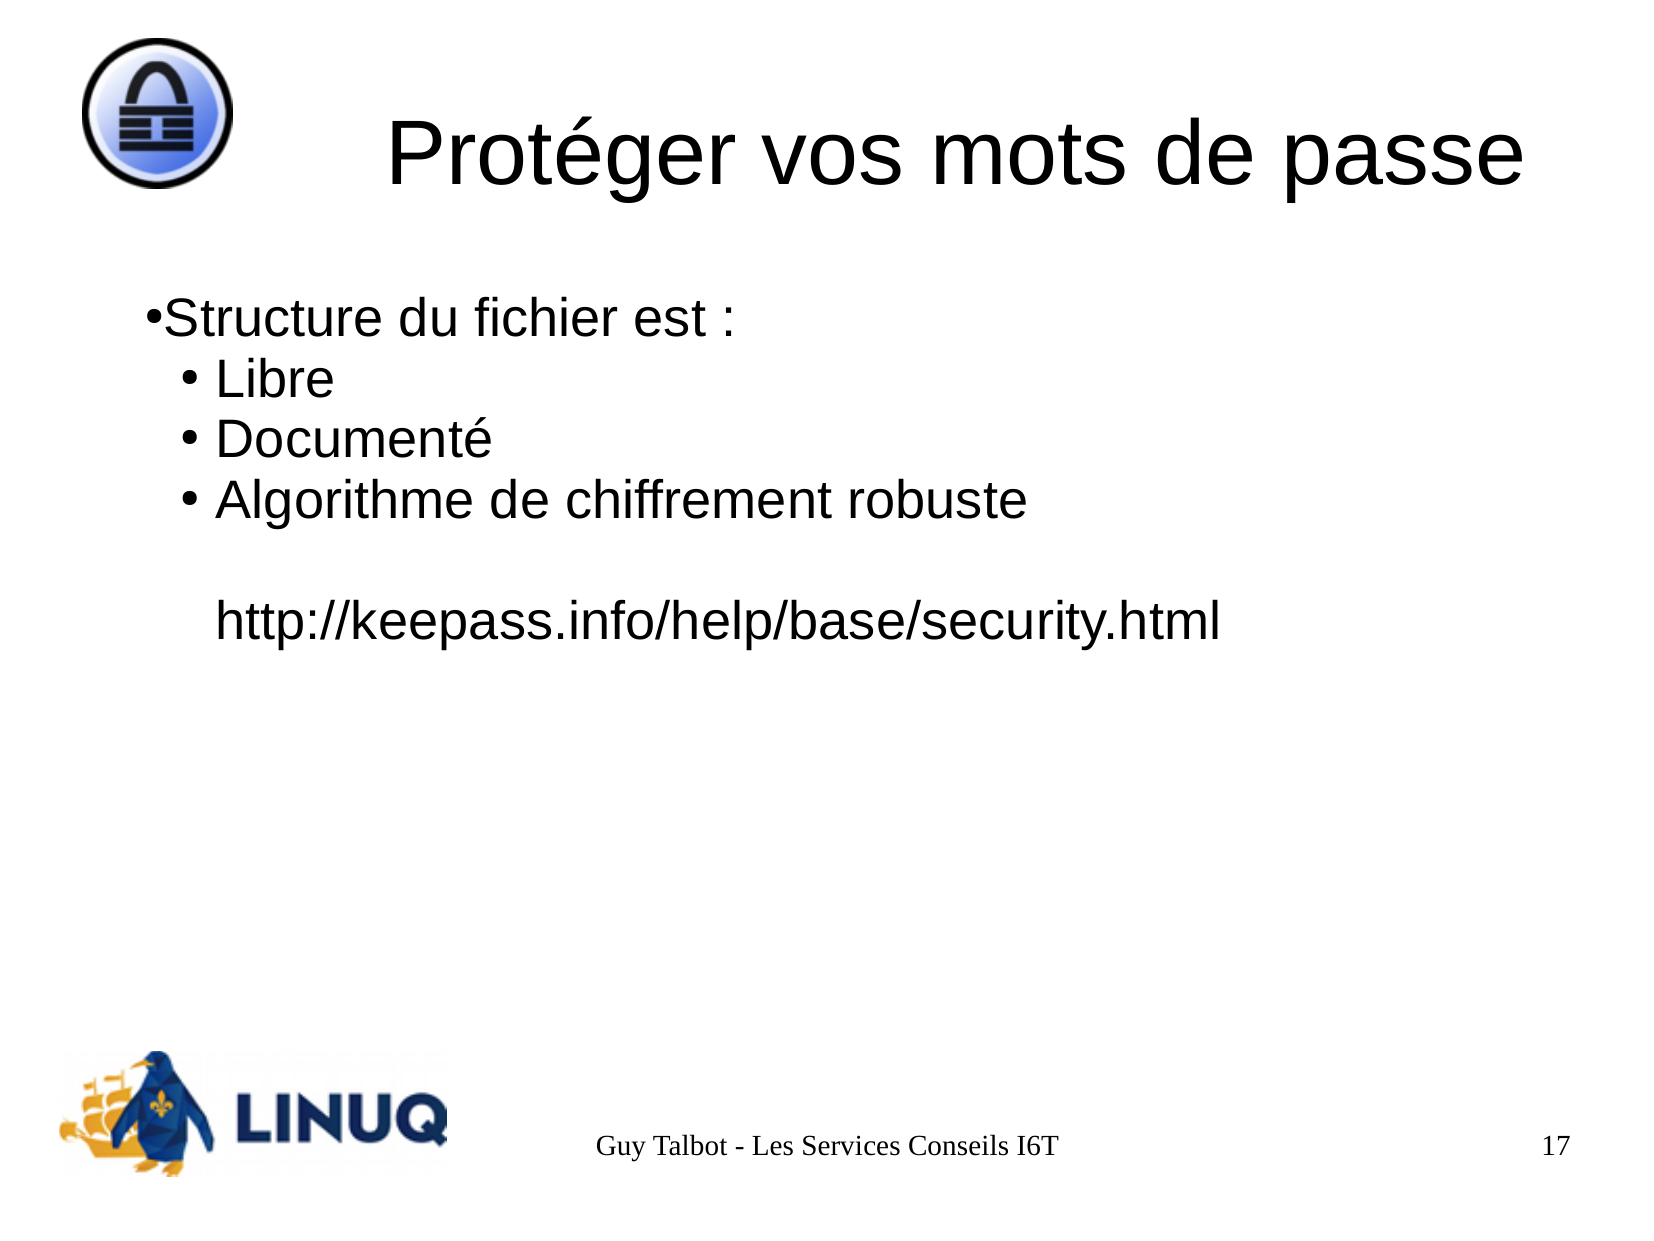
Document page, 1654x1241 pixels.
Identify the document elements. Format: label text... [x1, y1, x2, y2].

picture [82, 38, 233, 189]
picture [59, 1051, 447, 1177]
title Protéger vos mots de passe [342, 49, 1571, 257]
text_box Structure du fichier est : Libre Documenté Algorithme de chiffrement robuste http://keepass.info/help/base/security.html [129, 280, 1536, 778]
